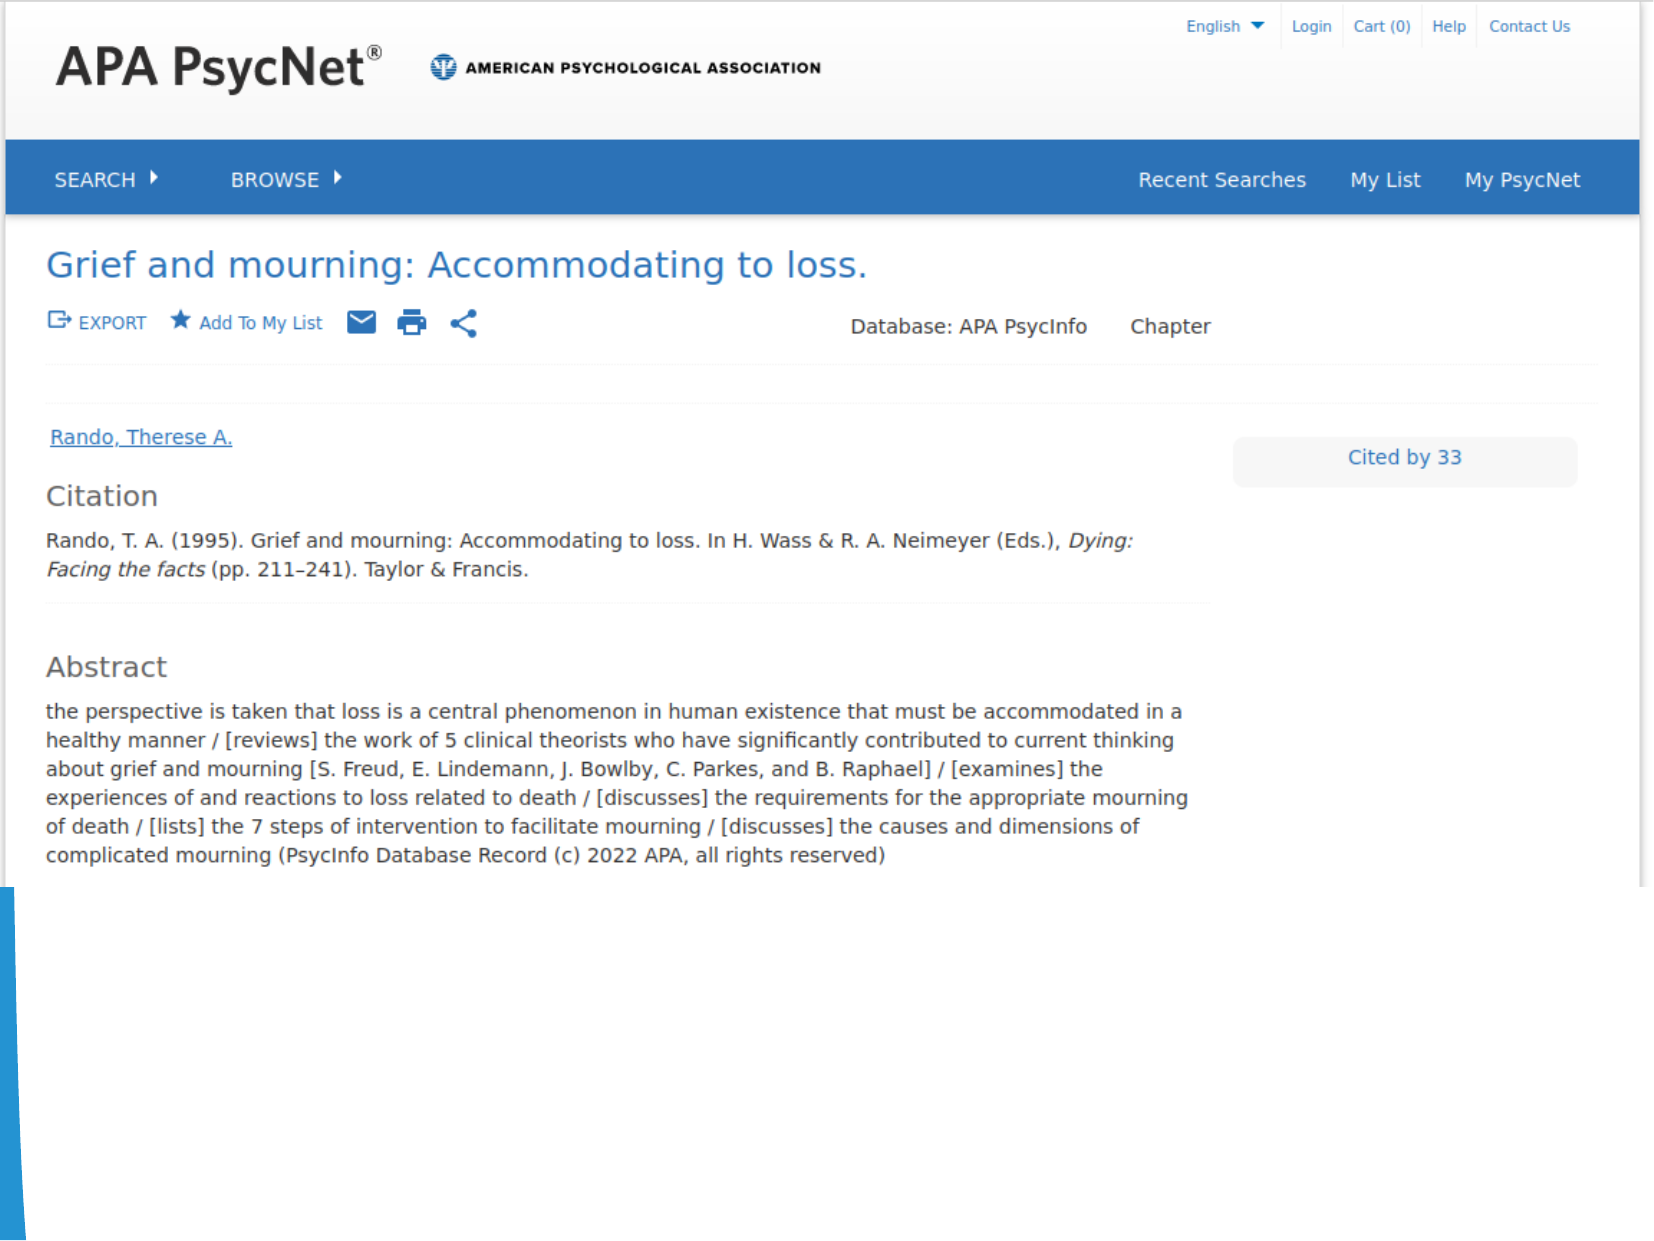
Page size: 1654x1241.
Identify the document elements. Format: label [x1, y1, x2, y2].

picture [0, 0, 1654, 887]
